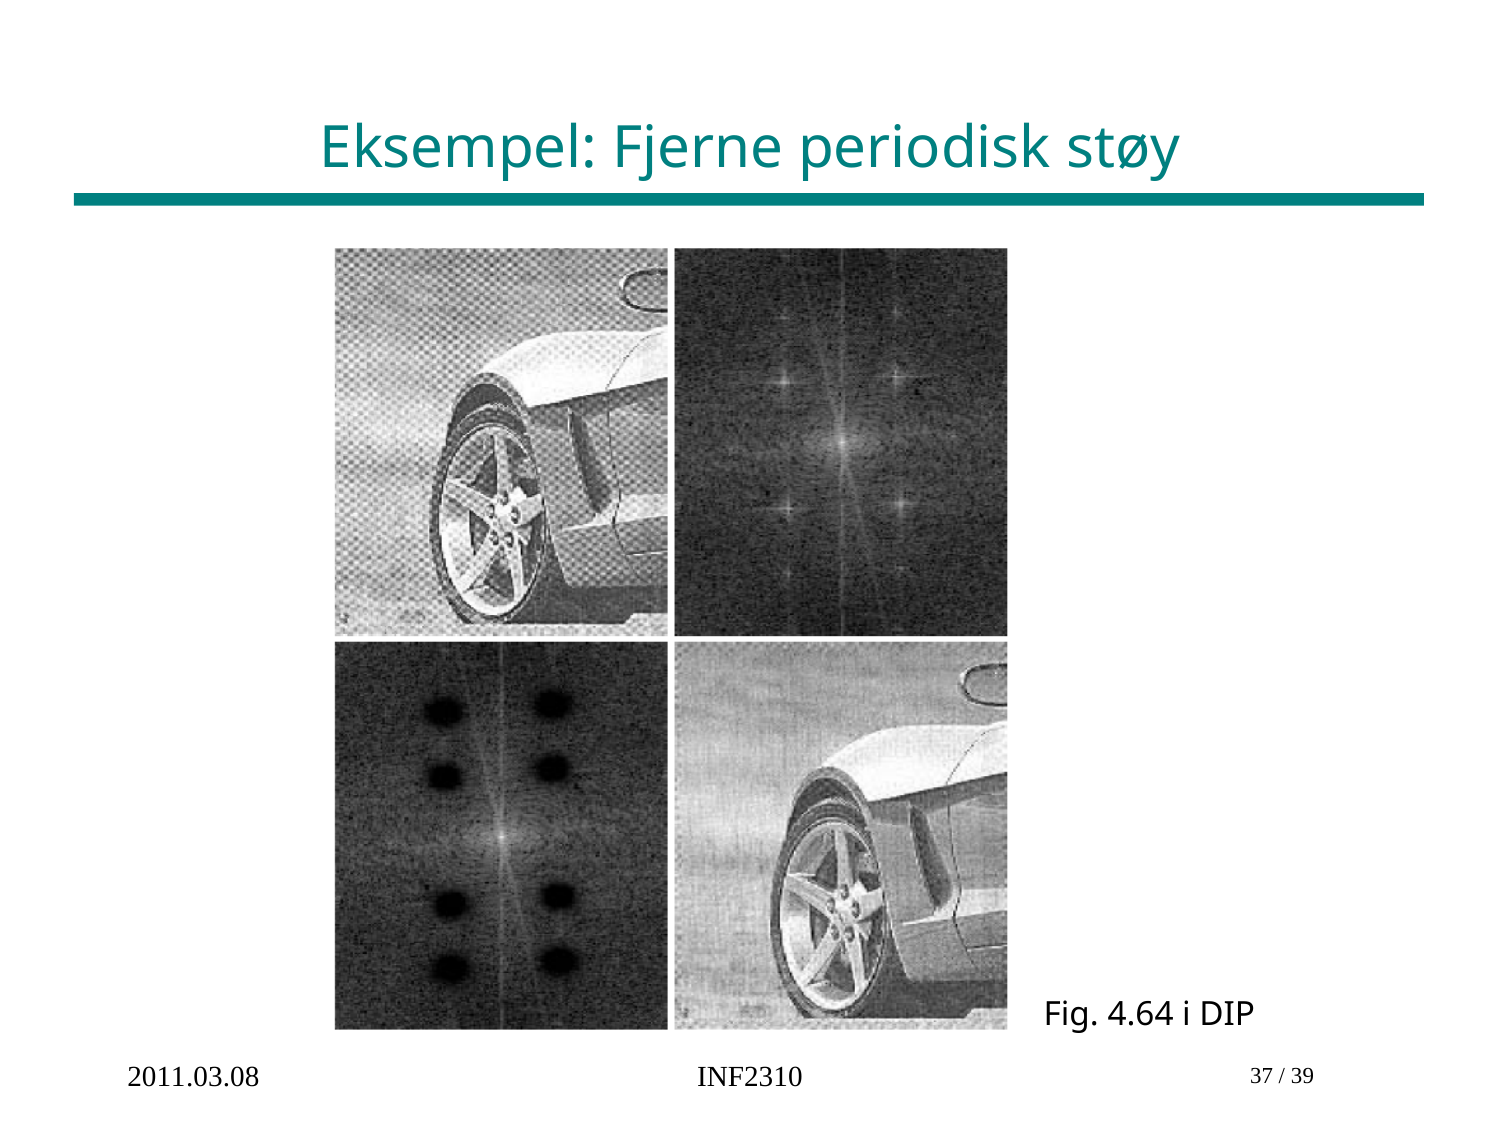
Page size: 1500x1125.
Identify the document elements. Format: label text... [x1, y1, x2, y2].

text_box Fig. 4.64 i DIP [1028, 984, 1271, 1040]
title Eksempel: Fjerne periodisk støy [112, 62, 1388, 226]
text_box INF2310 [512, 1049, 988, 1101]
text_box [331, 245, 1013, 1033]
